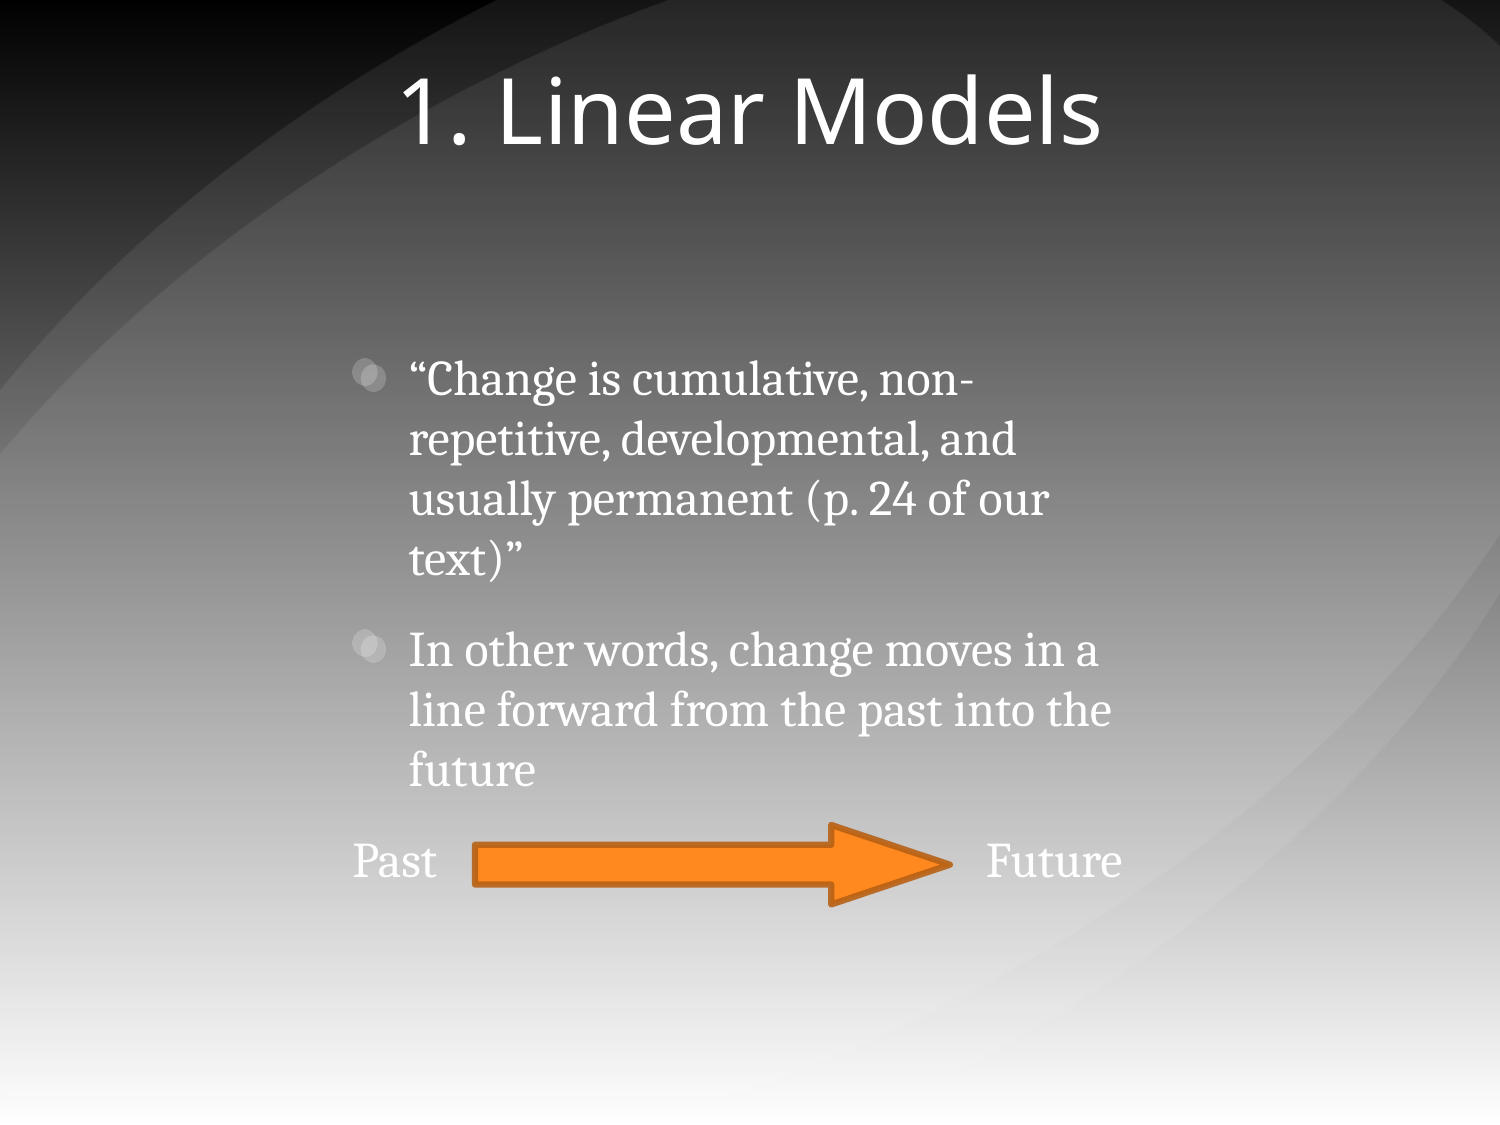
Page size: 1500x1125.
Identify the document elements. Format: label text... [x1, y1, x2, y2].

list “Change is cumulative, non-repetitive, developmental, and usually permanent (p. 24 of our text)” In other words, change moves in a line forward from the past into the future Past Future [337, 337, 1163, 975]
title 1. Linear Models [283, 45, 1216, 288]
picture [0, 0, 1500, 1125]
text_box [474, 824, 950, 905]
